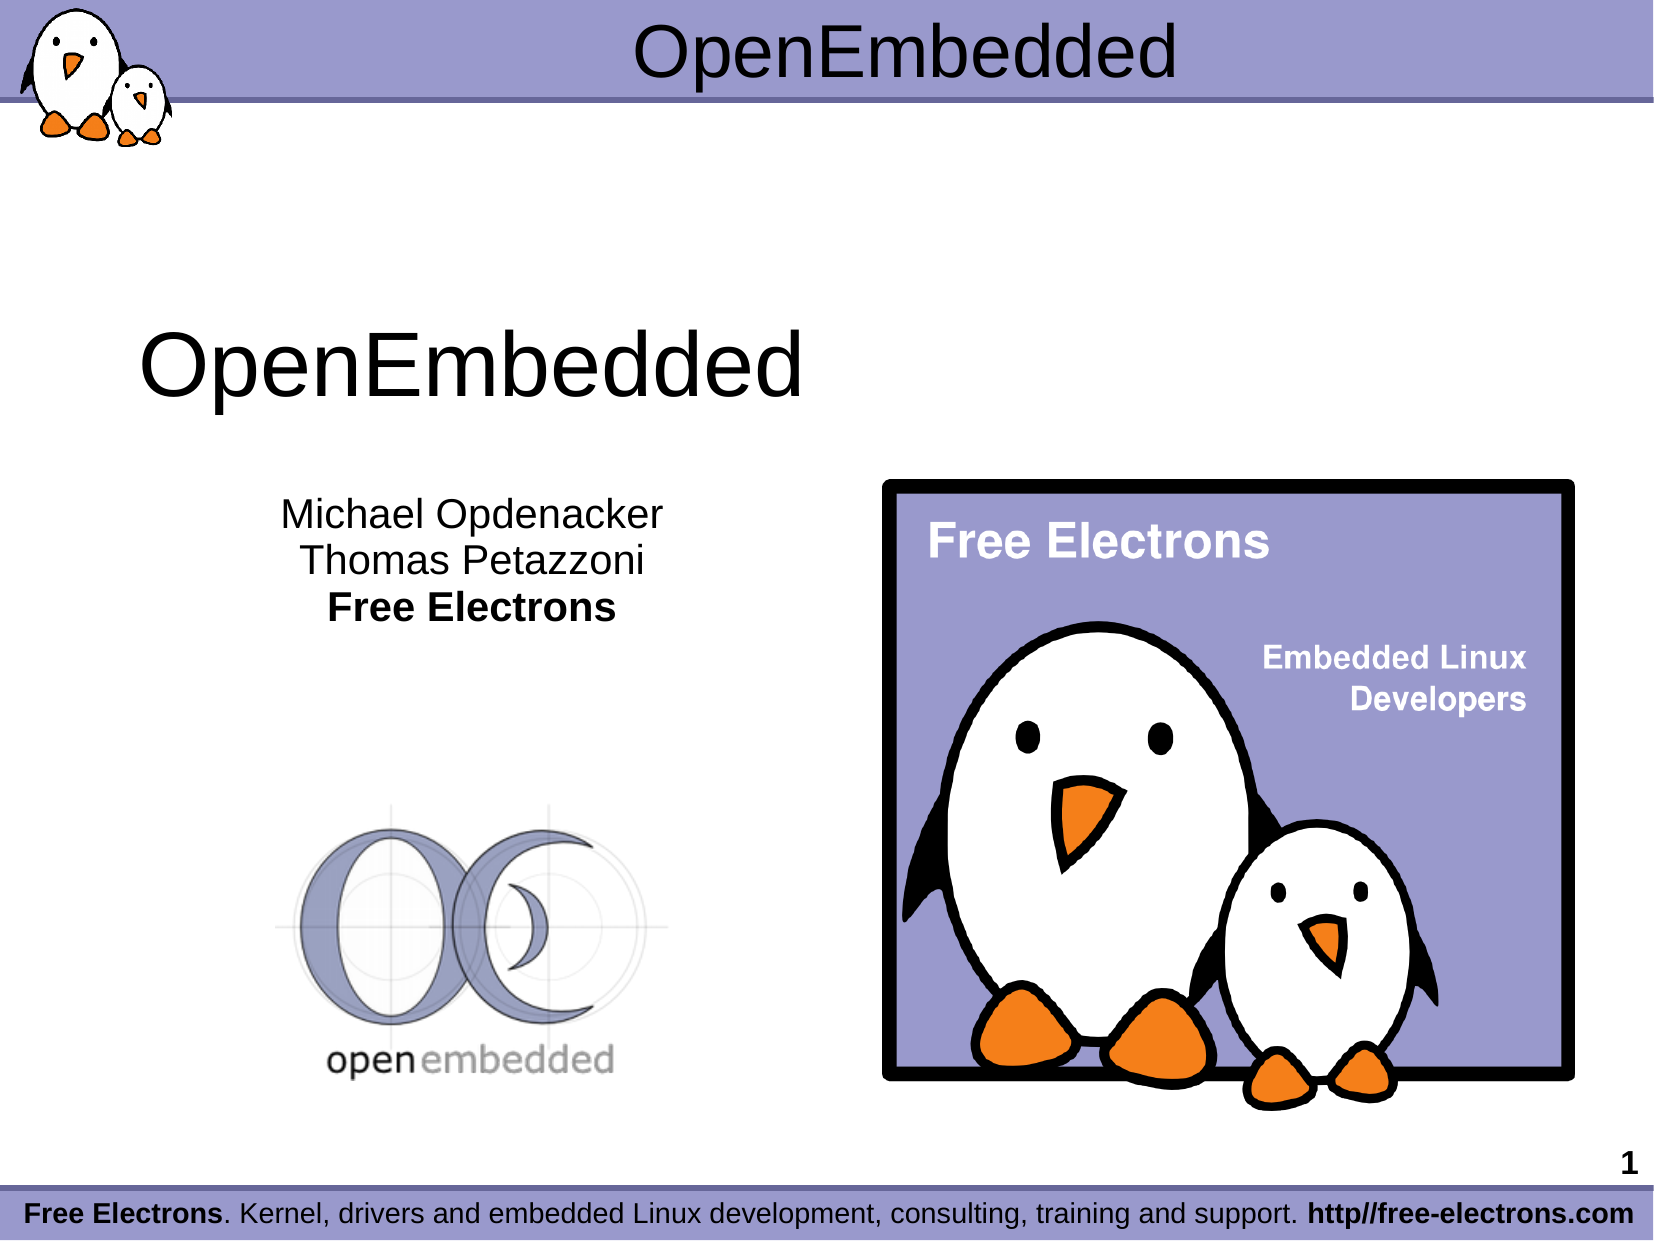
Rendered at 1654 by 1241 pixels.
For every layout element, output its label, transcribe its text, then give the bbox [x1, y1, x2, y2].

subtitle OpenEmbedded Michael Opdenacker Thomas Petazzoni Free Electrons [87, 184, 840, 759]
picture [275, 803, 671, 1081]
picture [882, 479, 1575, 1111]
picture [20, 8, 172, 147]
title OpenEmbedded [161, 4, 1651, 98]
